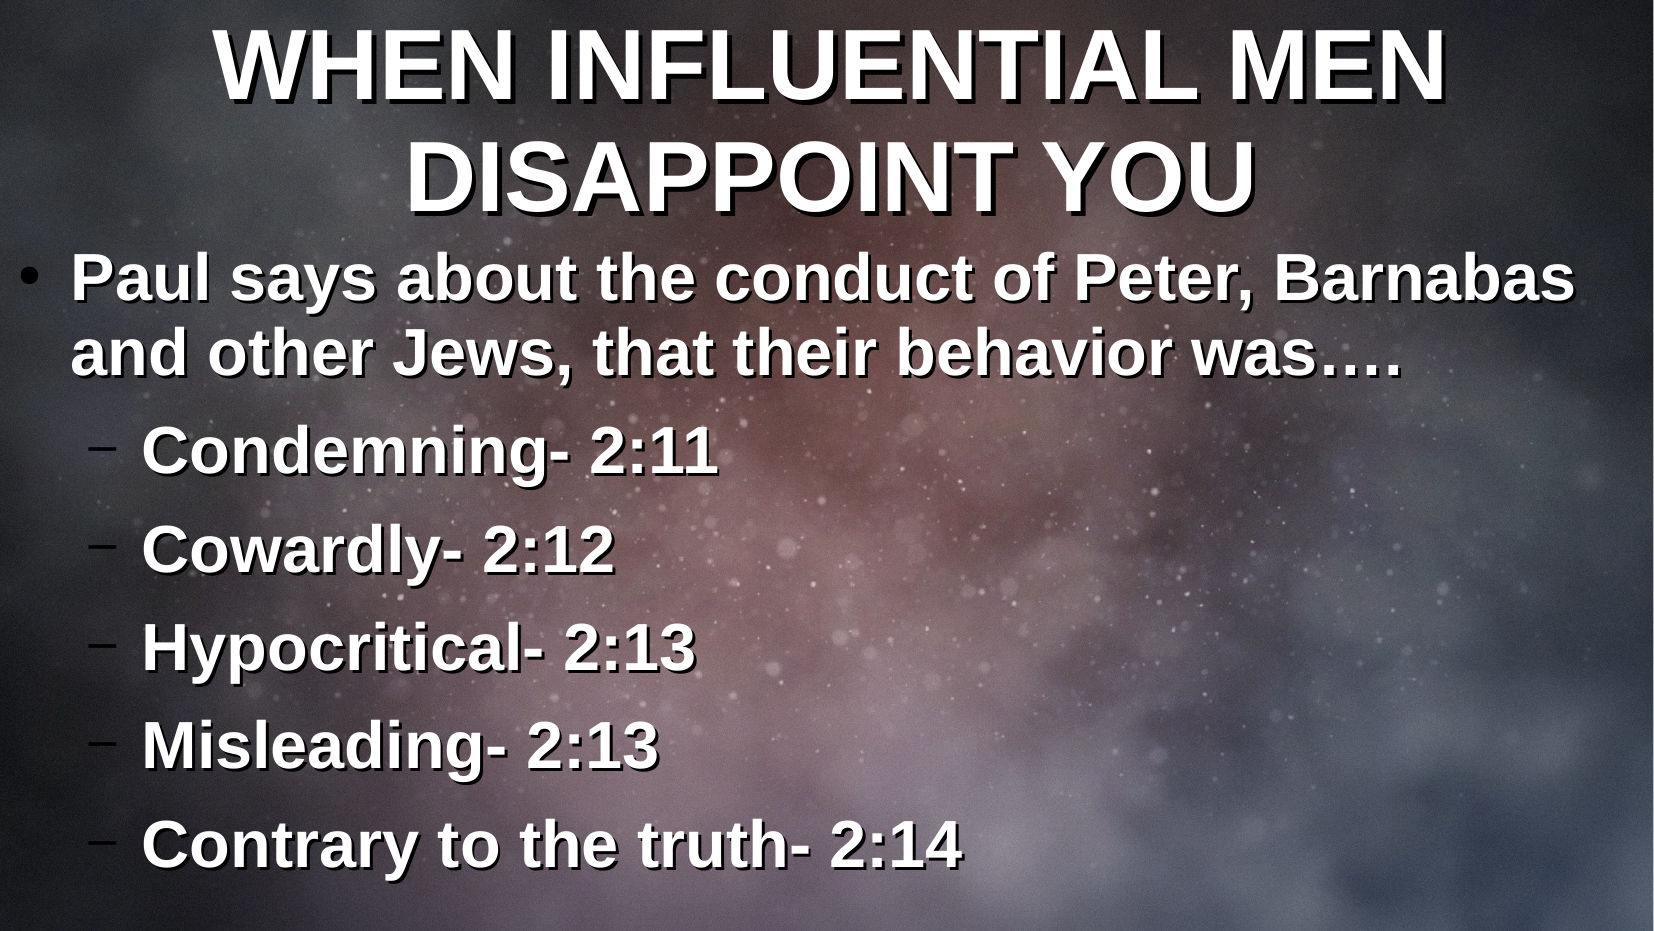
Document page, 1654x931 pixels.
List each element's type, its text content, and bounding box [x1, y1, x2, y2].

title WHEN INFLUENTIAL MEN DISAPPOINT YOU [28, 9, 1634, 234]
picture [0, 0, 1654, 931]
list Paul says about the conduct of Peter, Barnabas and other Jews, that their behavior was…. Condemning- 2:11 Cowardly- 2:12 Hypocritical- 2:13 Misleading- 2:13 Contrary to the truth- 2:14 [0, 240, 1636, 929]
